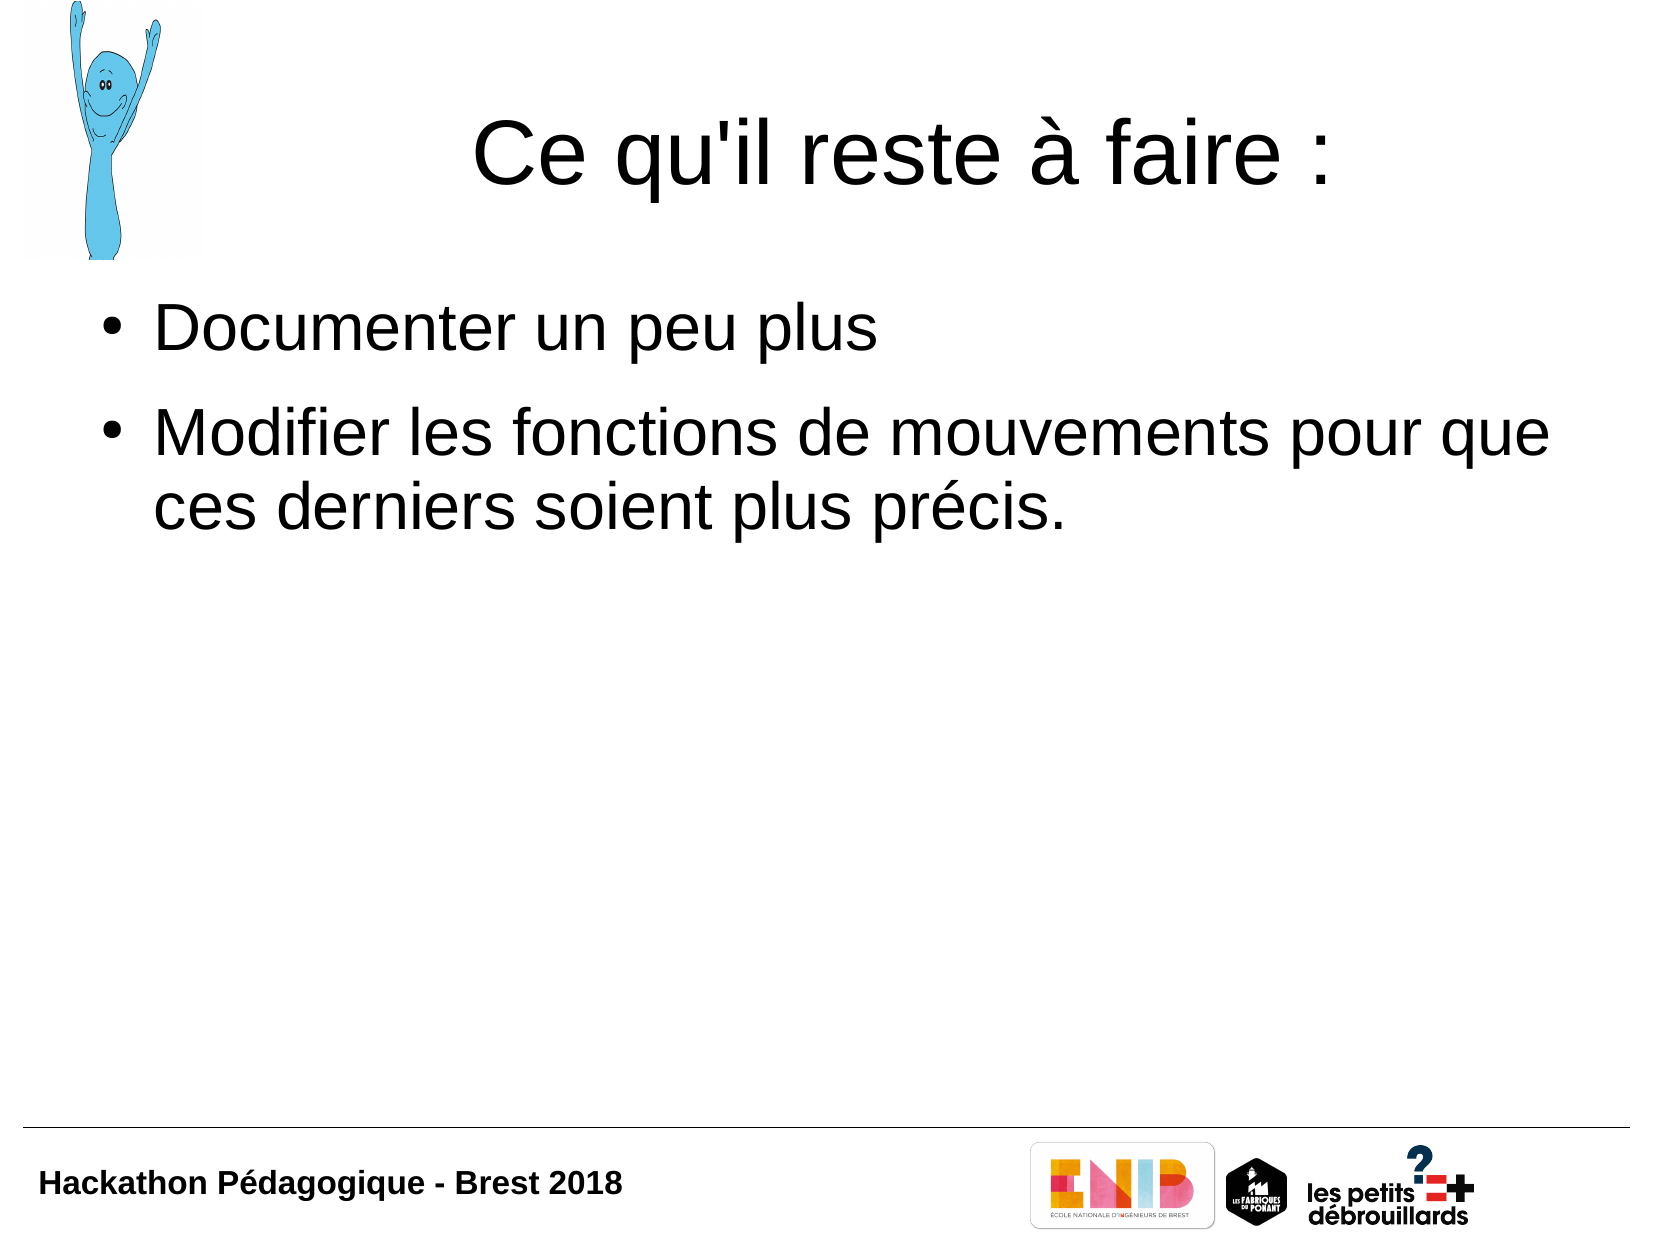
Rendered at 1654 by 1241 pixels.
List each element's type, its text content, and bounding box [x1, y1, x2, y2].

title Ce qu'il reste à faire : [236, 49, 1571, 257]
picture [1308, 1145, 1474, 1225]
list Documenter un peu plus Modifier les fonctions de mouvements pour que ces derniers soient plus précis. [82, 290, 1571, 1109]
picture [24, 1, 206, 260]
picture [1015, 1127, 1287, 1241]
text_box Hackathon Pédagogique - Brest 2018 [23, 1157, 945, 1211]
